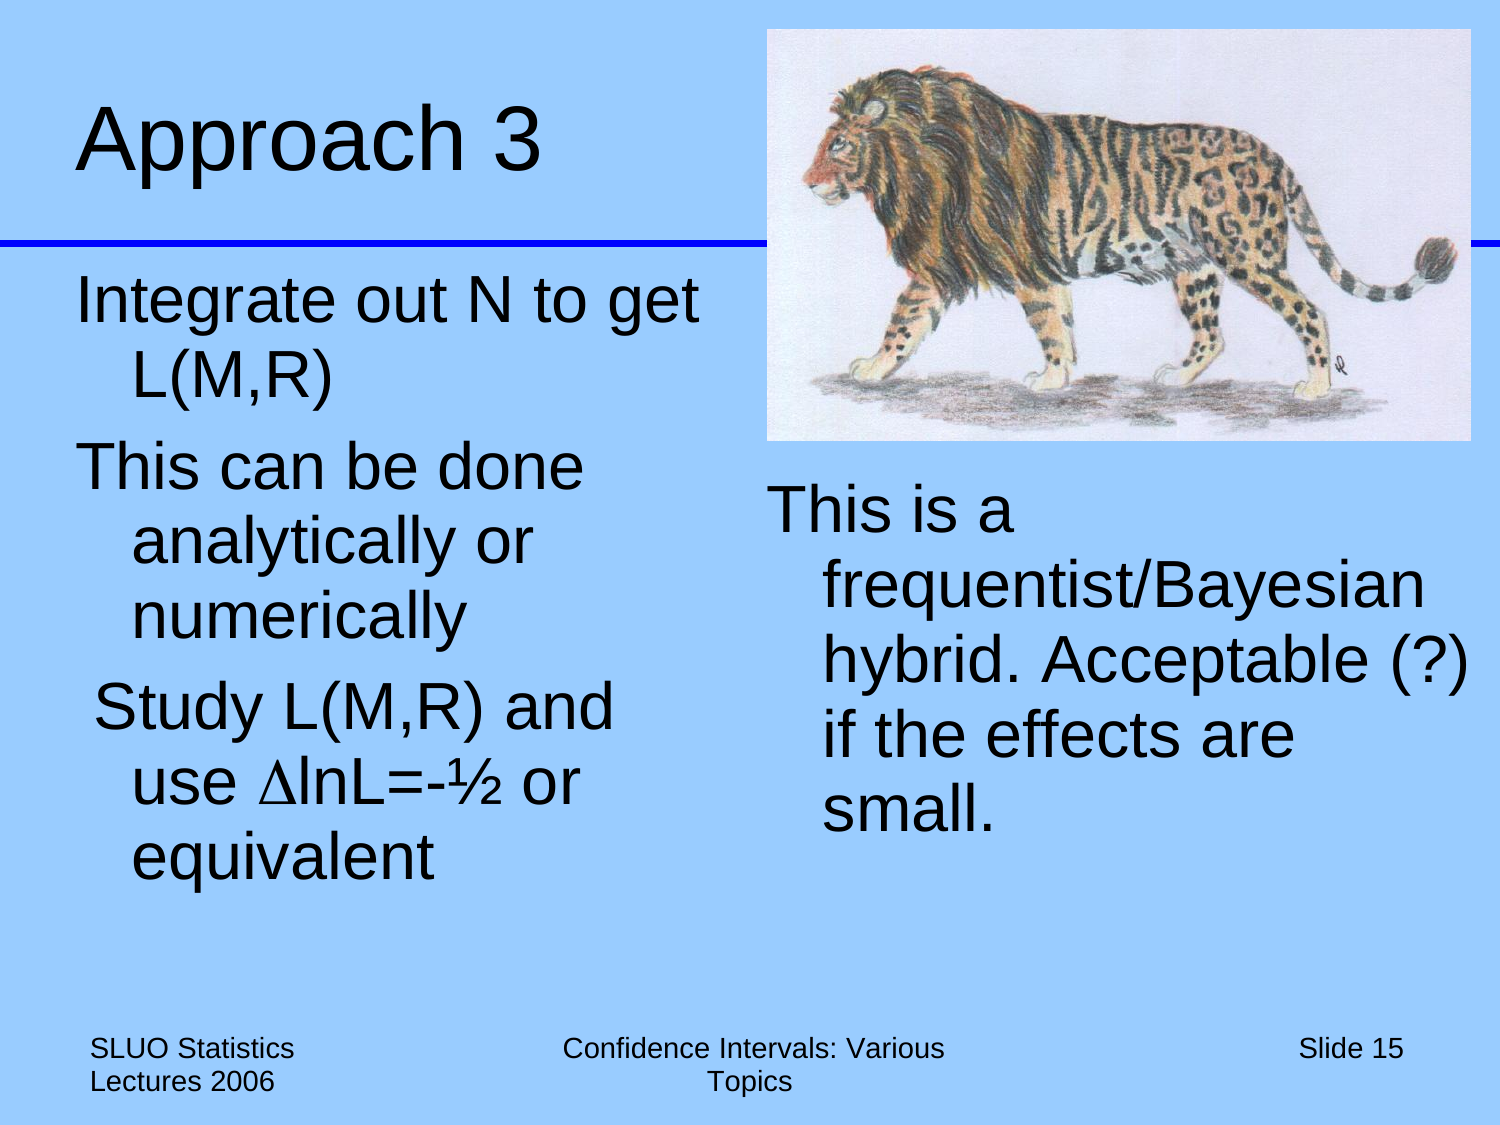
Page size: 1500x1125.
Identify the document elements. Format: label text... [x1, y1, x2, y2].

list This is a frequentist/Bayesian hybrid. Acceptable (?) if the effects are small. [766, 472, 1477, 1006]
picture [767, 29, 1471, 441]
title Approach 3 [75, 45, 767, 233]
list Integrate out N to get L(M,R) This can be done analytically or numerically Study L(M,R) and use lnL=-½ or equivalent [75, 262, 734, 1006]
